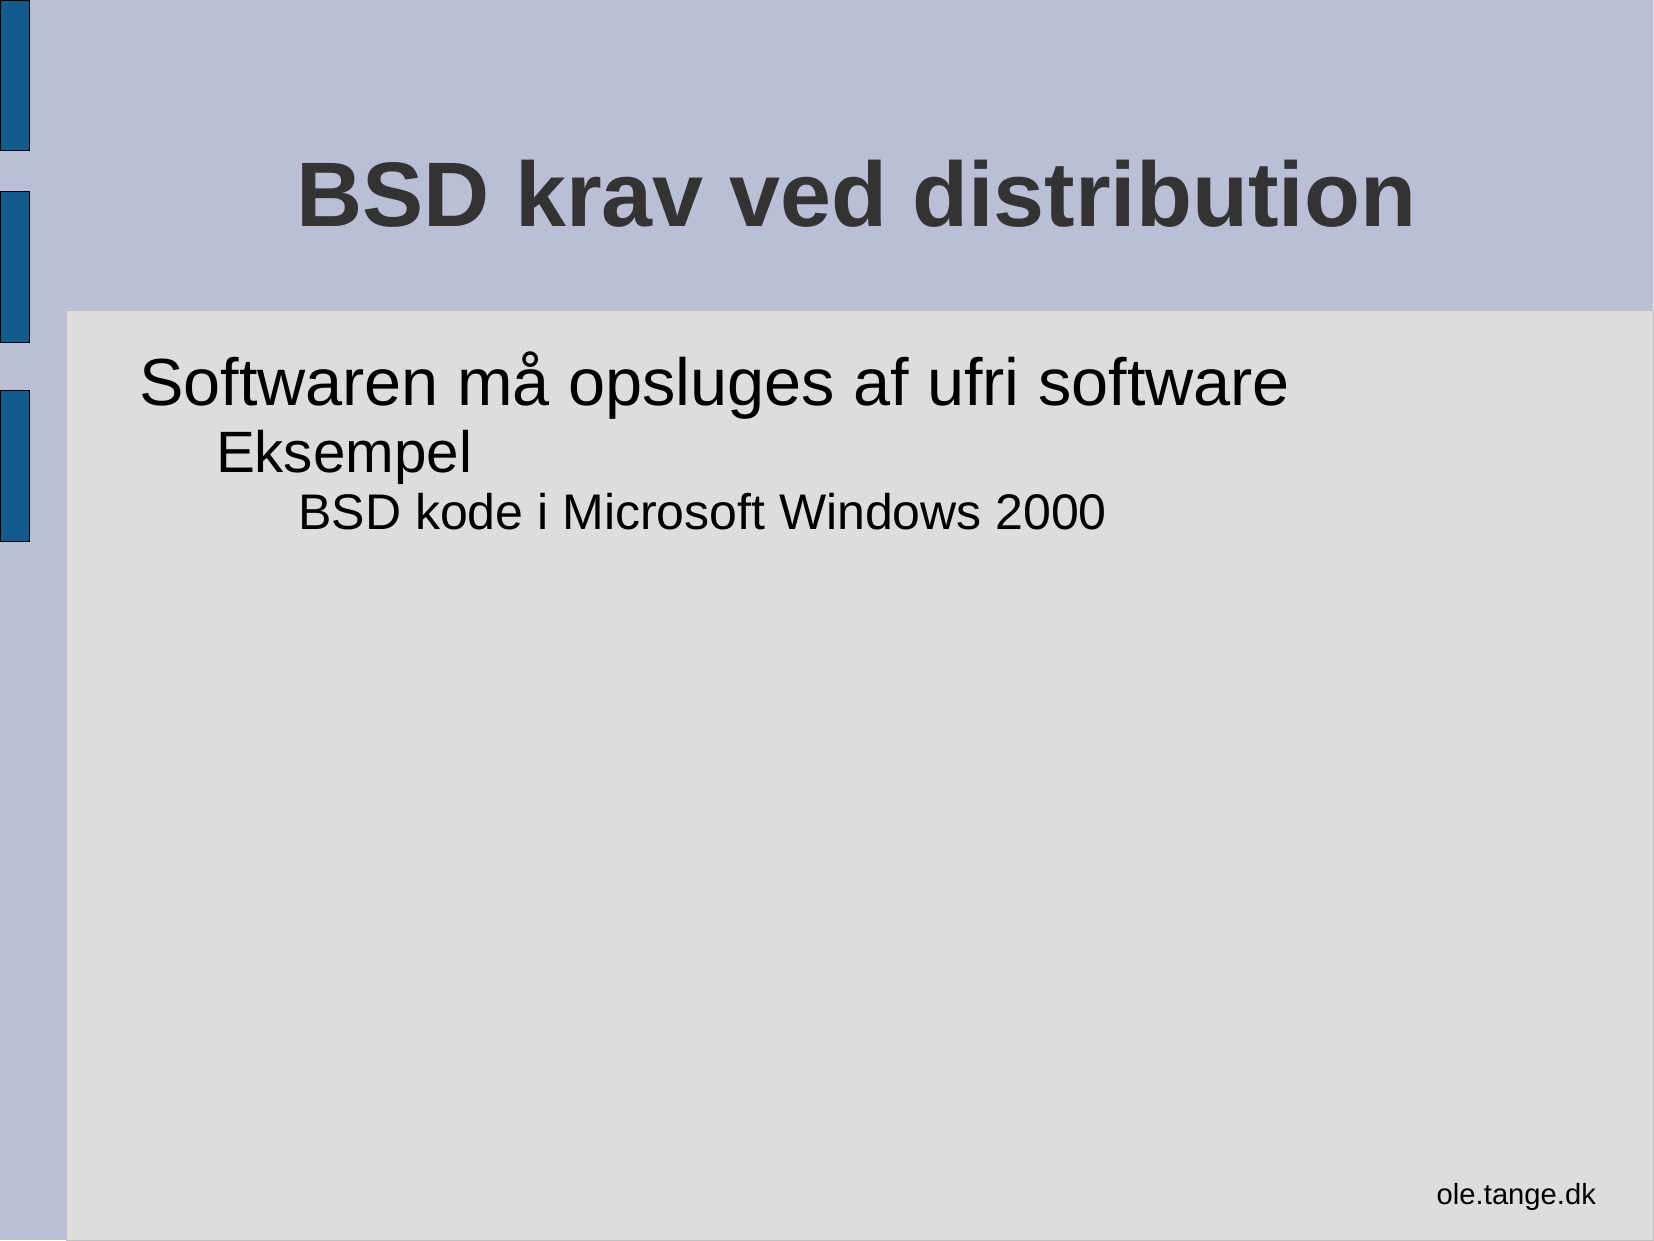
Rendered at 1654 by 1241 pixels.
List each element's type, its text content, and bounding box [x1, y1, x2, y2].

list Softwaren må opsluges af ufri software Eksempel BSD kode i Microsoft Windows 2000 [121, 344, 1534, 1127]
title BSD krav ved distribution [121, 91, 1534, 299]
